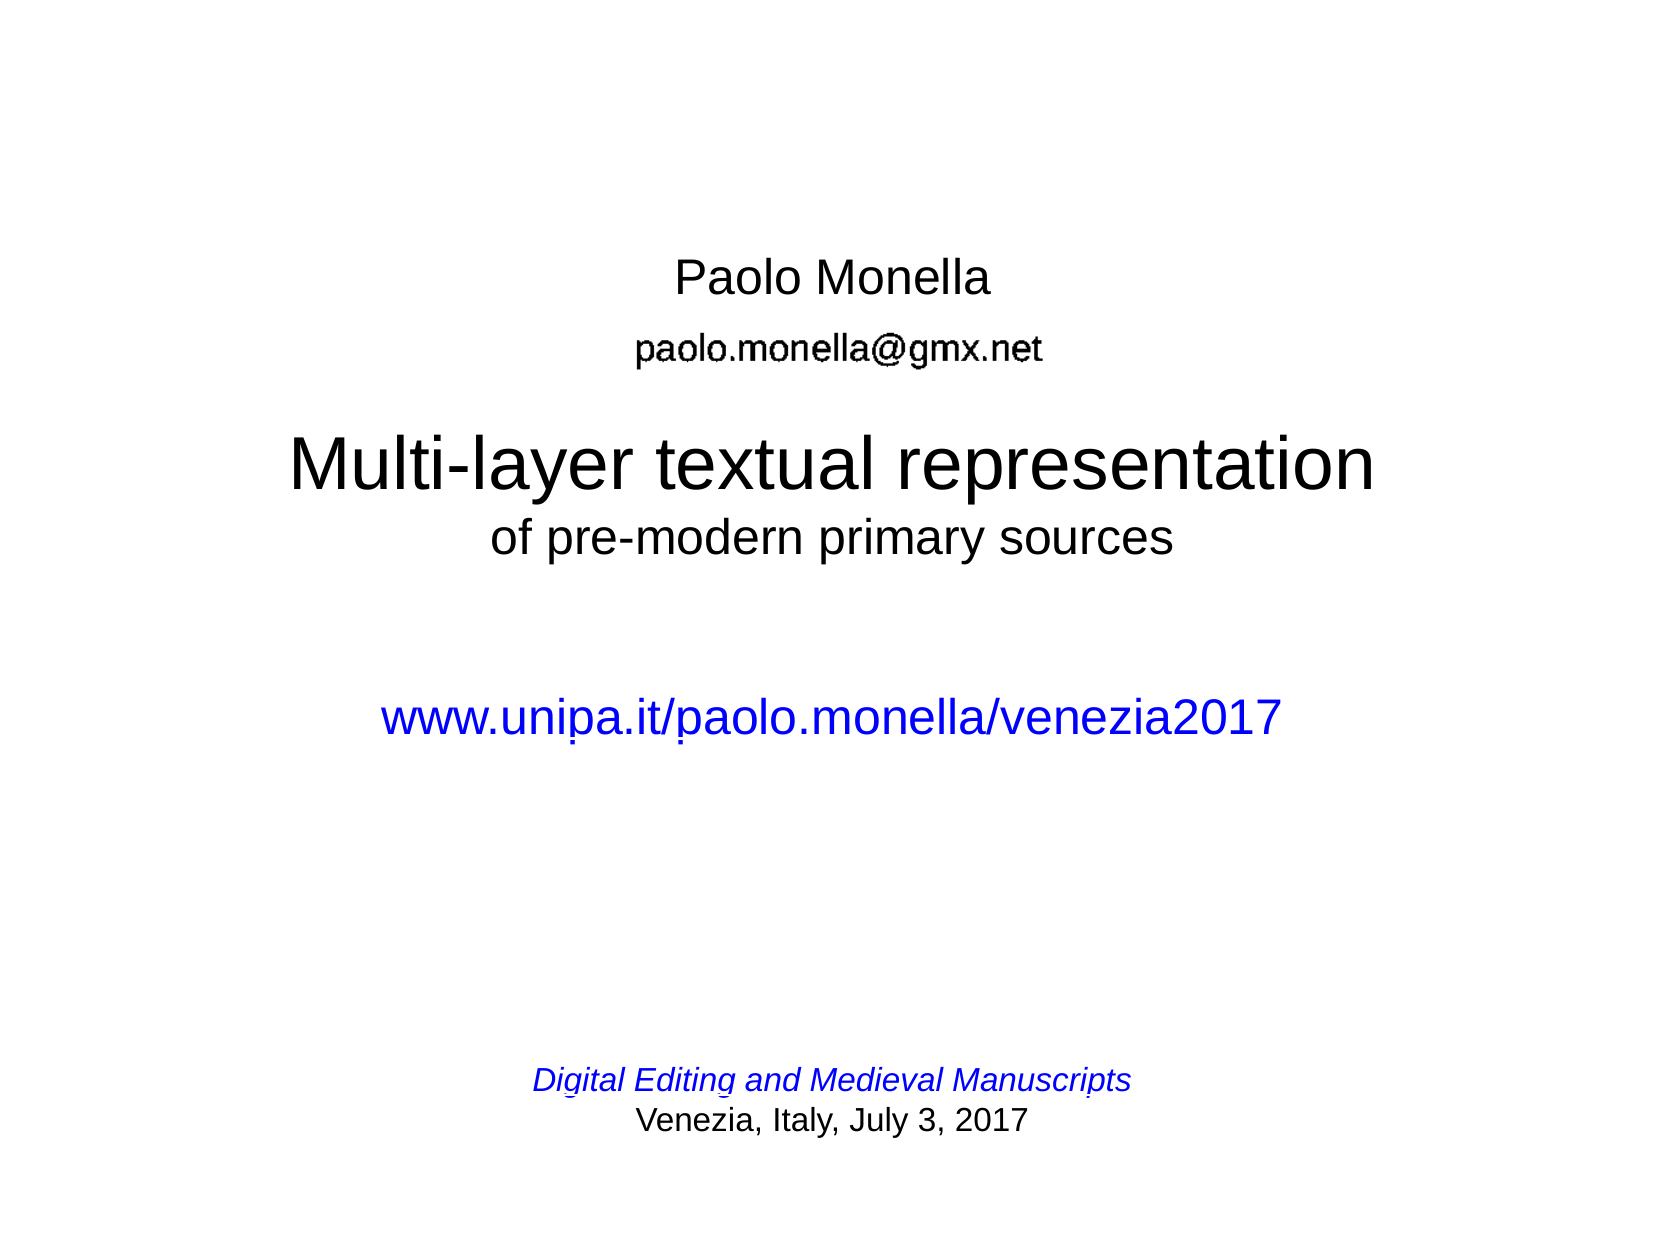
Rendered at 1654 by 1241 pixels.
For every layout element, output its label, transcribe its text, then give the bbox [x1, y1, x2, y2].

text_box Digital Editing and Medieval Manuscripts Venezia, Italy, July 3, 2017 [129, 968, 1536, 1229]
text_box Paolo Monella Multi-layer textual representation of pre-modern primary sources www.unipa.it/paolo.monella/venezia2017 [129, 250, 1536, 738]
picture [620, 322, 1055, 372]
